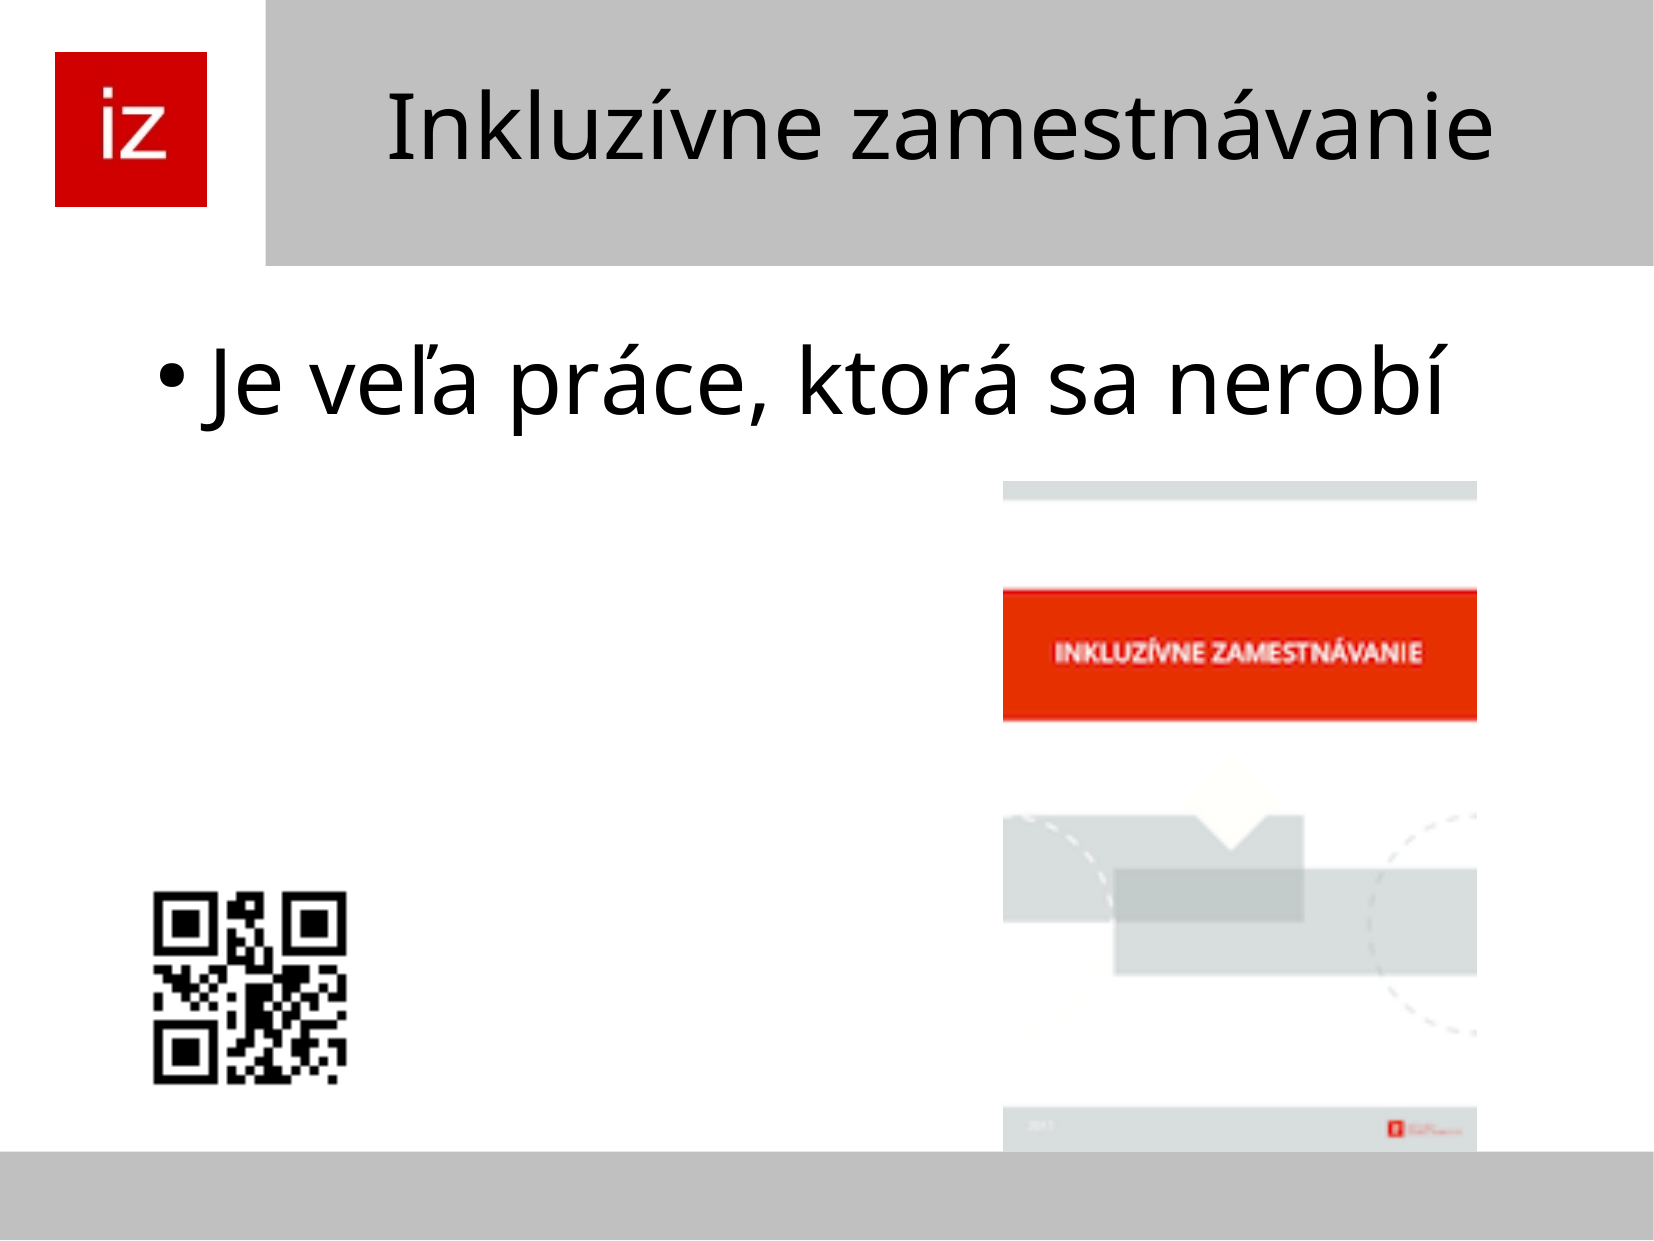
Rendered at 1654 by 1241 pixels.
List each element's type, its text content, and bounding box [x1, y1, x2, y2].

title Inkluzívne zamestnávanie [318, 29, 1565, 237]
list Je veľa práce, ktorá sa nerobí [121, 344, 1533, 1126]
picture [55, 52, 207, 207]
picture [1003, 481, 1477, 1152]
picture [118, 856, 384, 1122]
